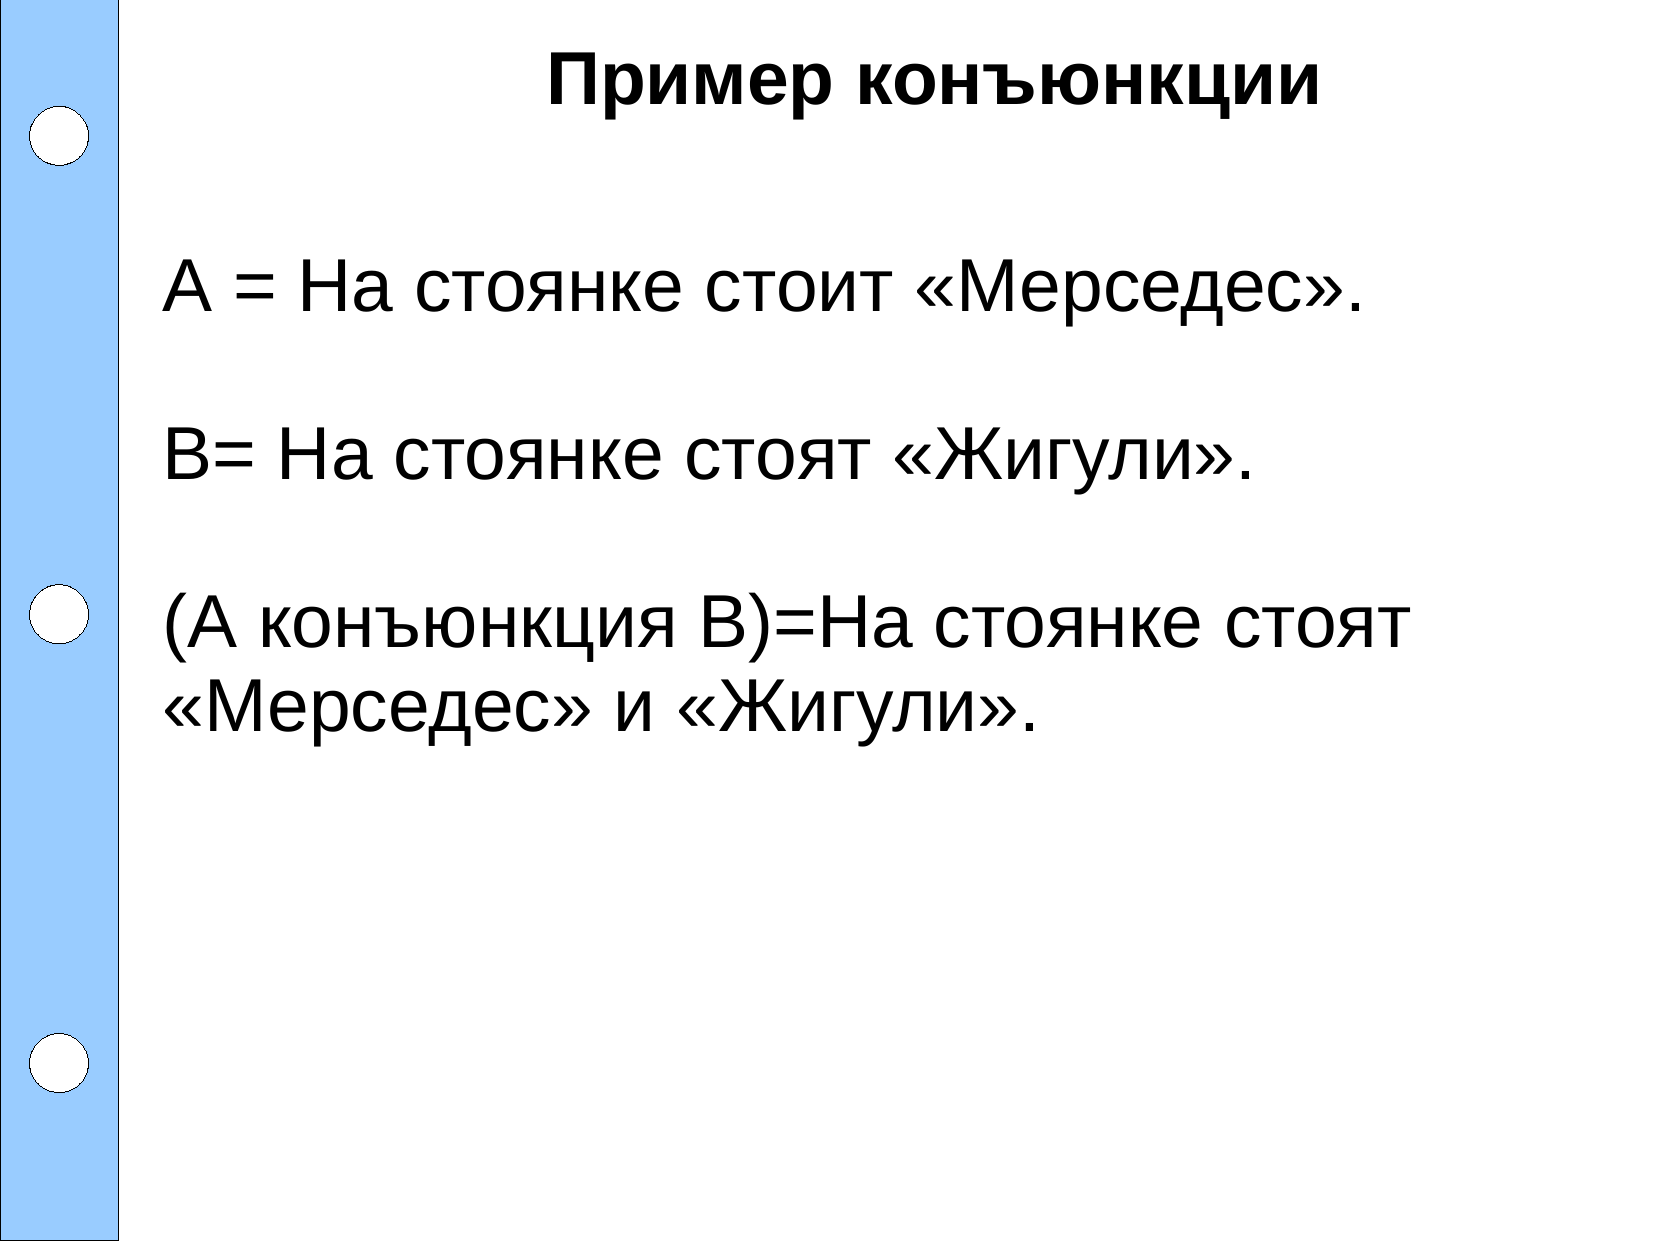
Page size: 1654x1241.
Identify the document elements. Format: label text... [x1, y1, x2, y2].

text_box [0, 0, 119, 1241]
text_box А = На стоянке стоит «Мерседес». В= На стоянке стоят «Жигули». (А конъюнкция B)=На стоянке стоят «Мерседес» и «Жигули». [147, 236, 1625, 755]
text_box Пример конъюнкции [531, 29, 1418, 129]
